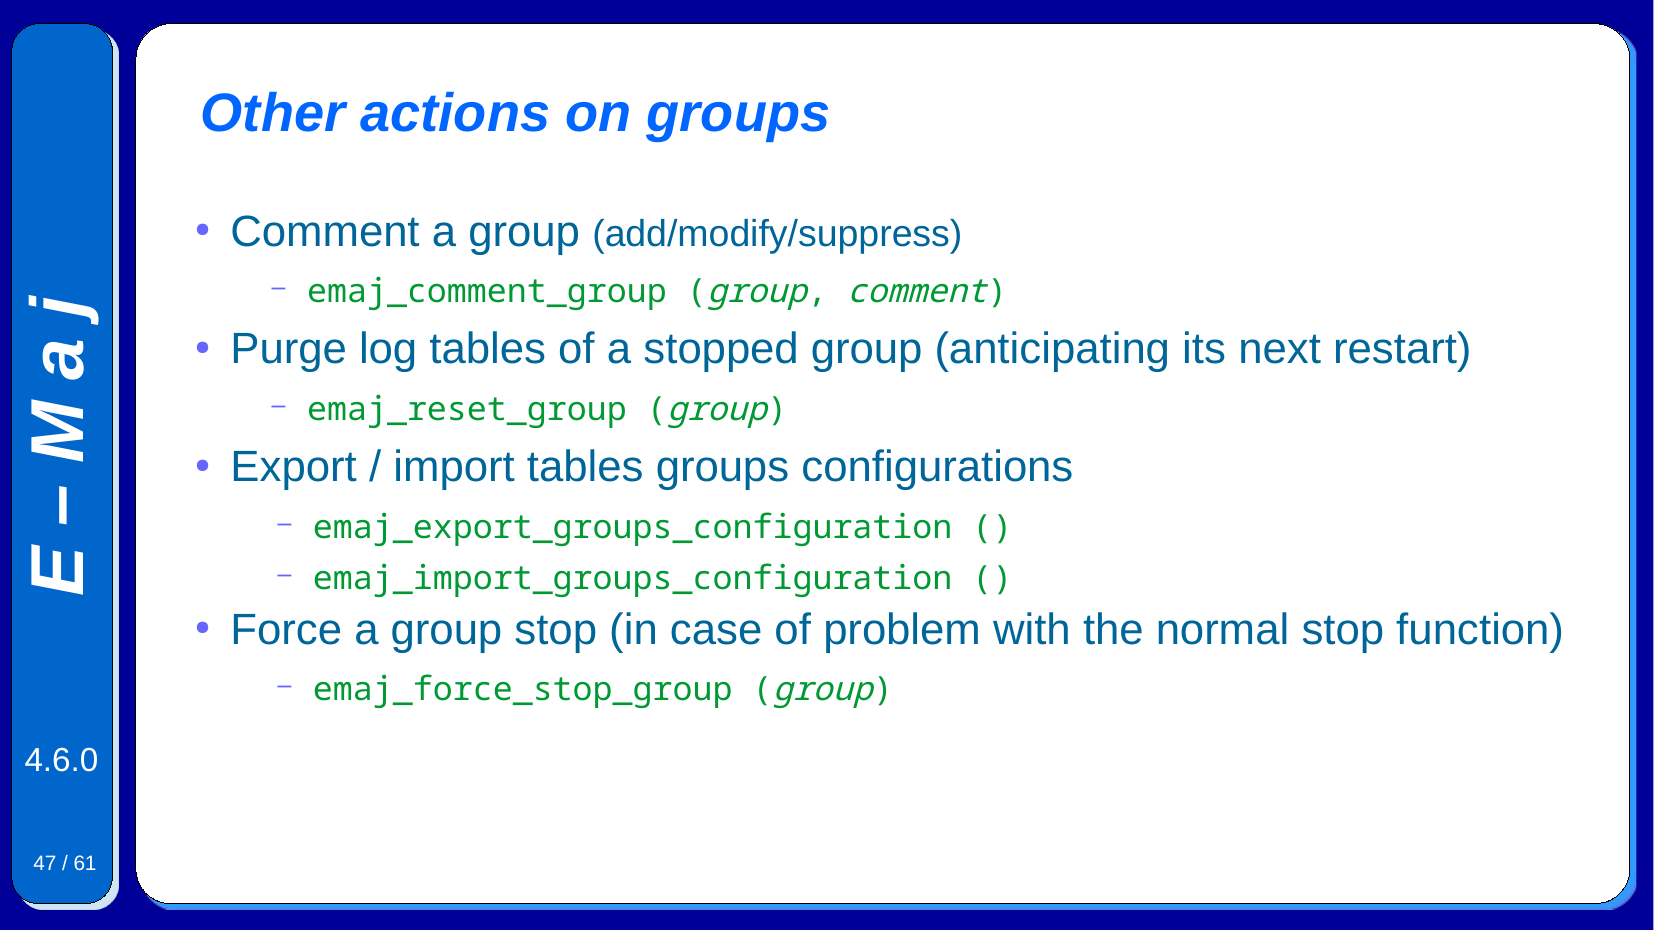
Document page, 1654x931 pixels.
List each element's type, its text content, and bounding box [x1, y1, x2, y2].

list Comment a group (add/modify/suppress) emaj_comment_group (group, comment) Purge log tables of a stopped group (anticipating its next restart) emaj_reset_group (group) Export / import tables groups configurations emaj_export_groups_configuration () emaj_import_groups_configuration () Force a group stop (in case of problem with the normal stop function) emaj_force_stop_group (group) [177, 206, 1587, 922]
title Other actions on groups [200, 34, 1575, 191]
